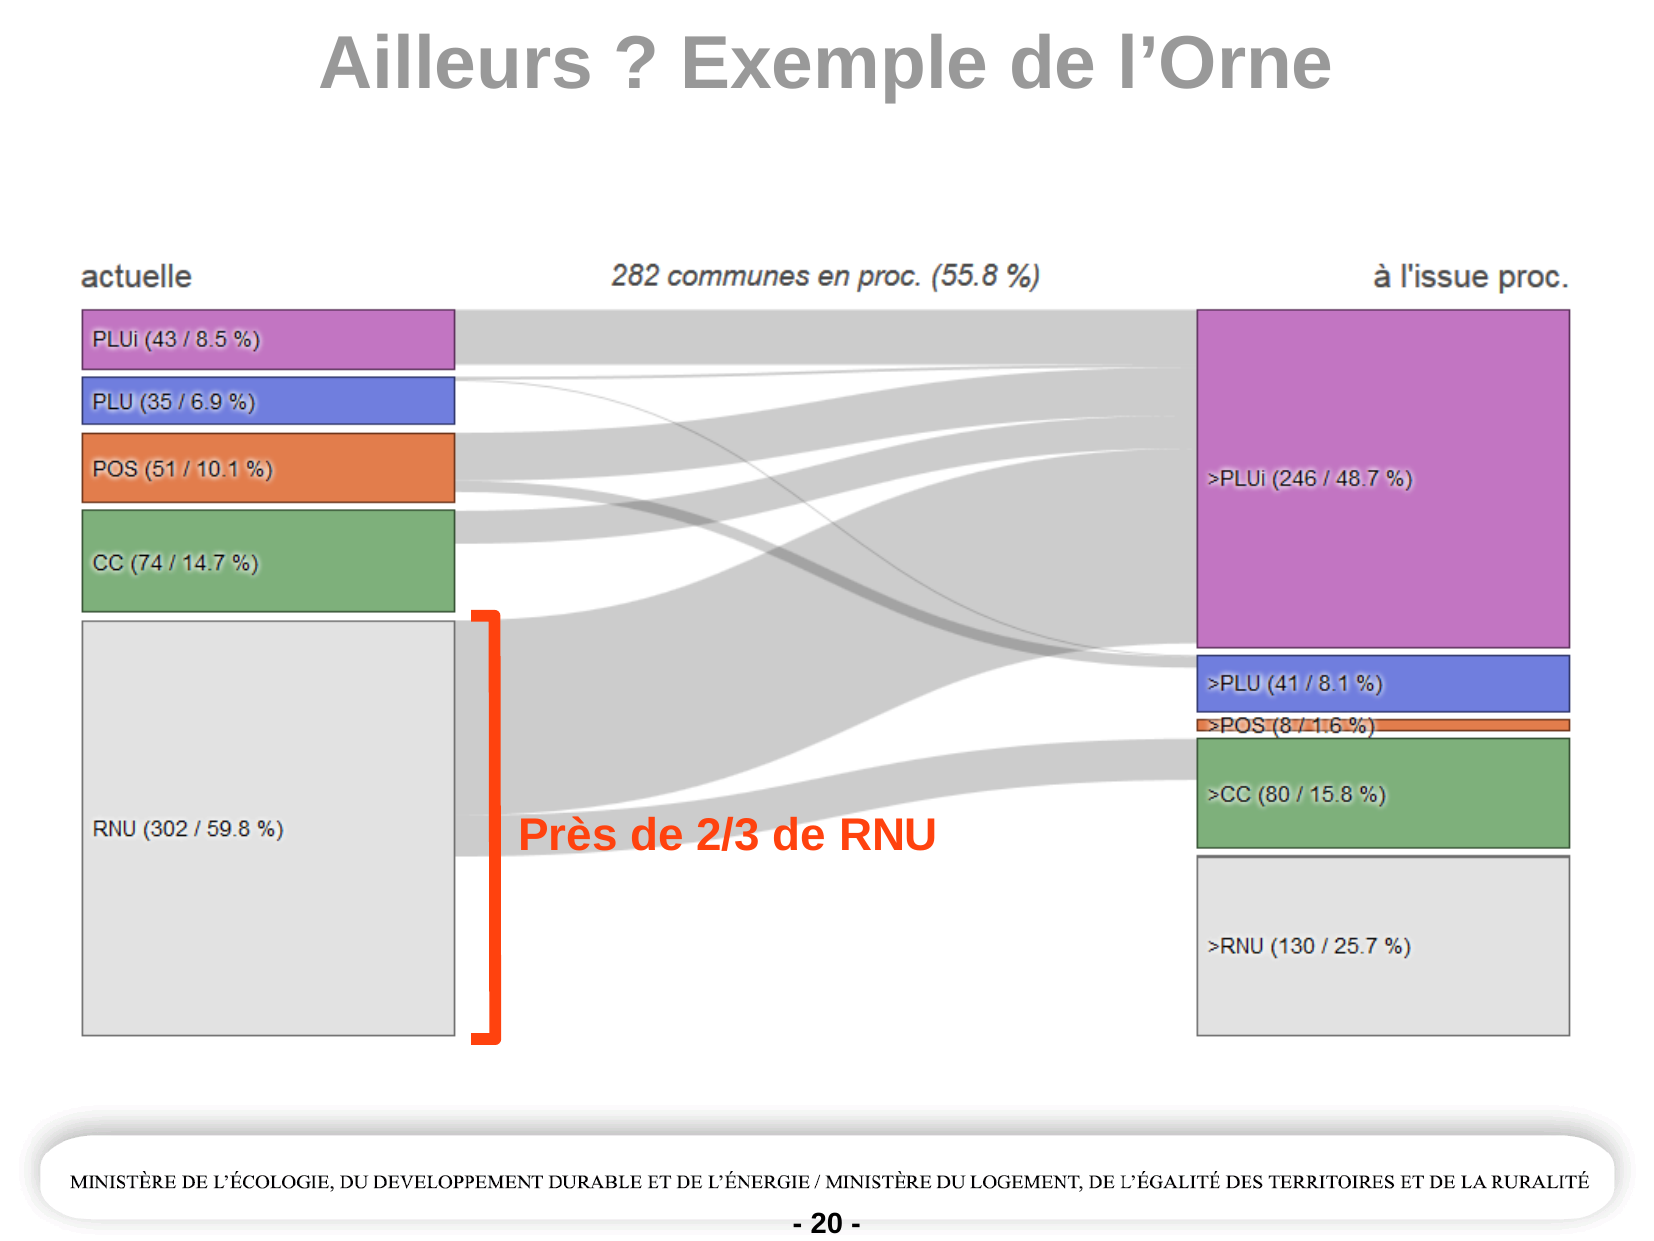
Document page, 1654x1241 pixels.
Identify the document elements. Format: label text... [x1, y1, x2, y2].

text_box Près de 2/3 de RNU [503, 802, 954, 870]
title Ailleurs ? Exemple de l’Orne [82, 0, 1571, 126]
picture [60, 250, 1594, 1057]
picture [0, 1087, 1654, 1241]
